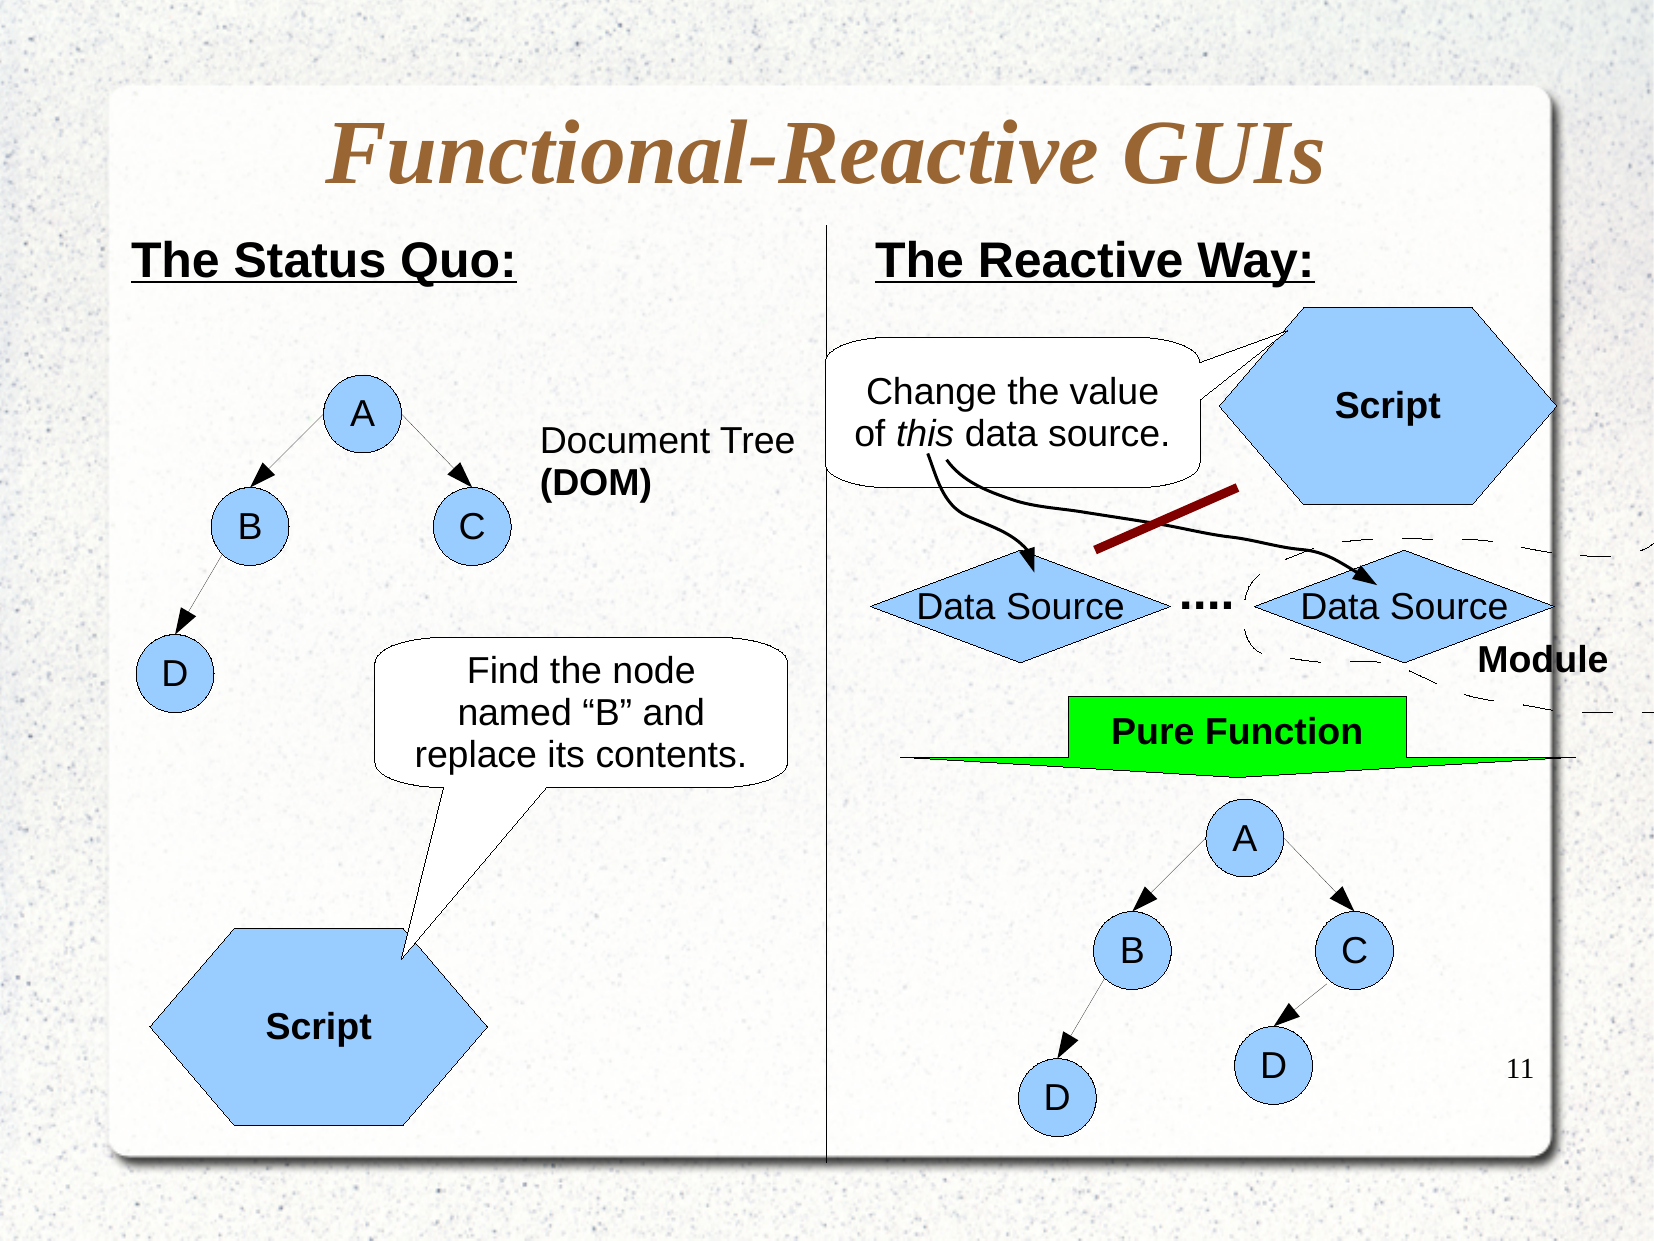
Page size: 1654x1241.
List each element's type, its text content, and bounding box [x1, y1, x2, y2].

text_box Data Source [1254, 550, 1555, 663]
text_box Script [1219, 307, 1557, 505]
text_box Change the value of this data source. [825, 330, 1288, 488]
title Functional-Reactive GUIs [82, 56, 1571, 250]
text_box C [433, 487, 512, 566]
text_box B [211, 487, 290, 566]
text_box D [1018, 1058, 1097, 1137]
text_box The Reactive Way: [860, 225, 1536, 305]
text_box B [1093, 911, 1172, 990]
text_box The Status Quo: [116, 225, 792, 305]
text_box C [1315, 911, 1394, 990]
text_box D [136, 634, 215, 713]
text_box Script [149, 928, 488, 1126]
text_box A [1205, 799, 1284, 877]
picture [0, 0, 1654, 1241]
text_box Document Tree (DOM) [525, 412, 826, 523]
text_box Find the node named “B” and replace its contents. [374, 637, 788, 960]
text_box D [1234, 1026, 1313, 1105]
text_box A [323, 375, 402, 453]
text_box Module [1462, 631, 1630, 695]
text_box Pure Function [900, 696, 1576, 778]
text_box Data Source [870, 550, 1164, 663]
text_box .... [1164, 556, 1252, 636]
